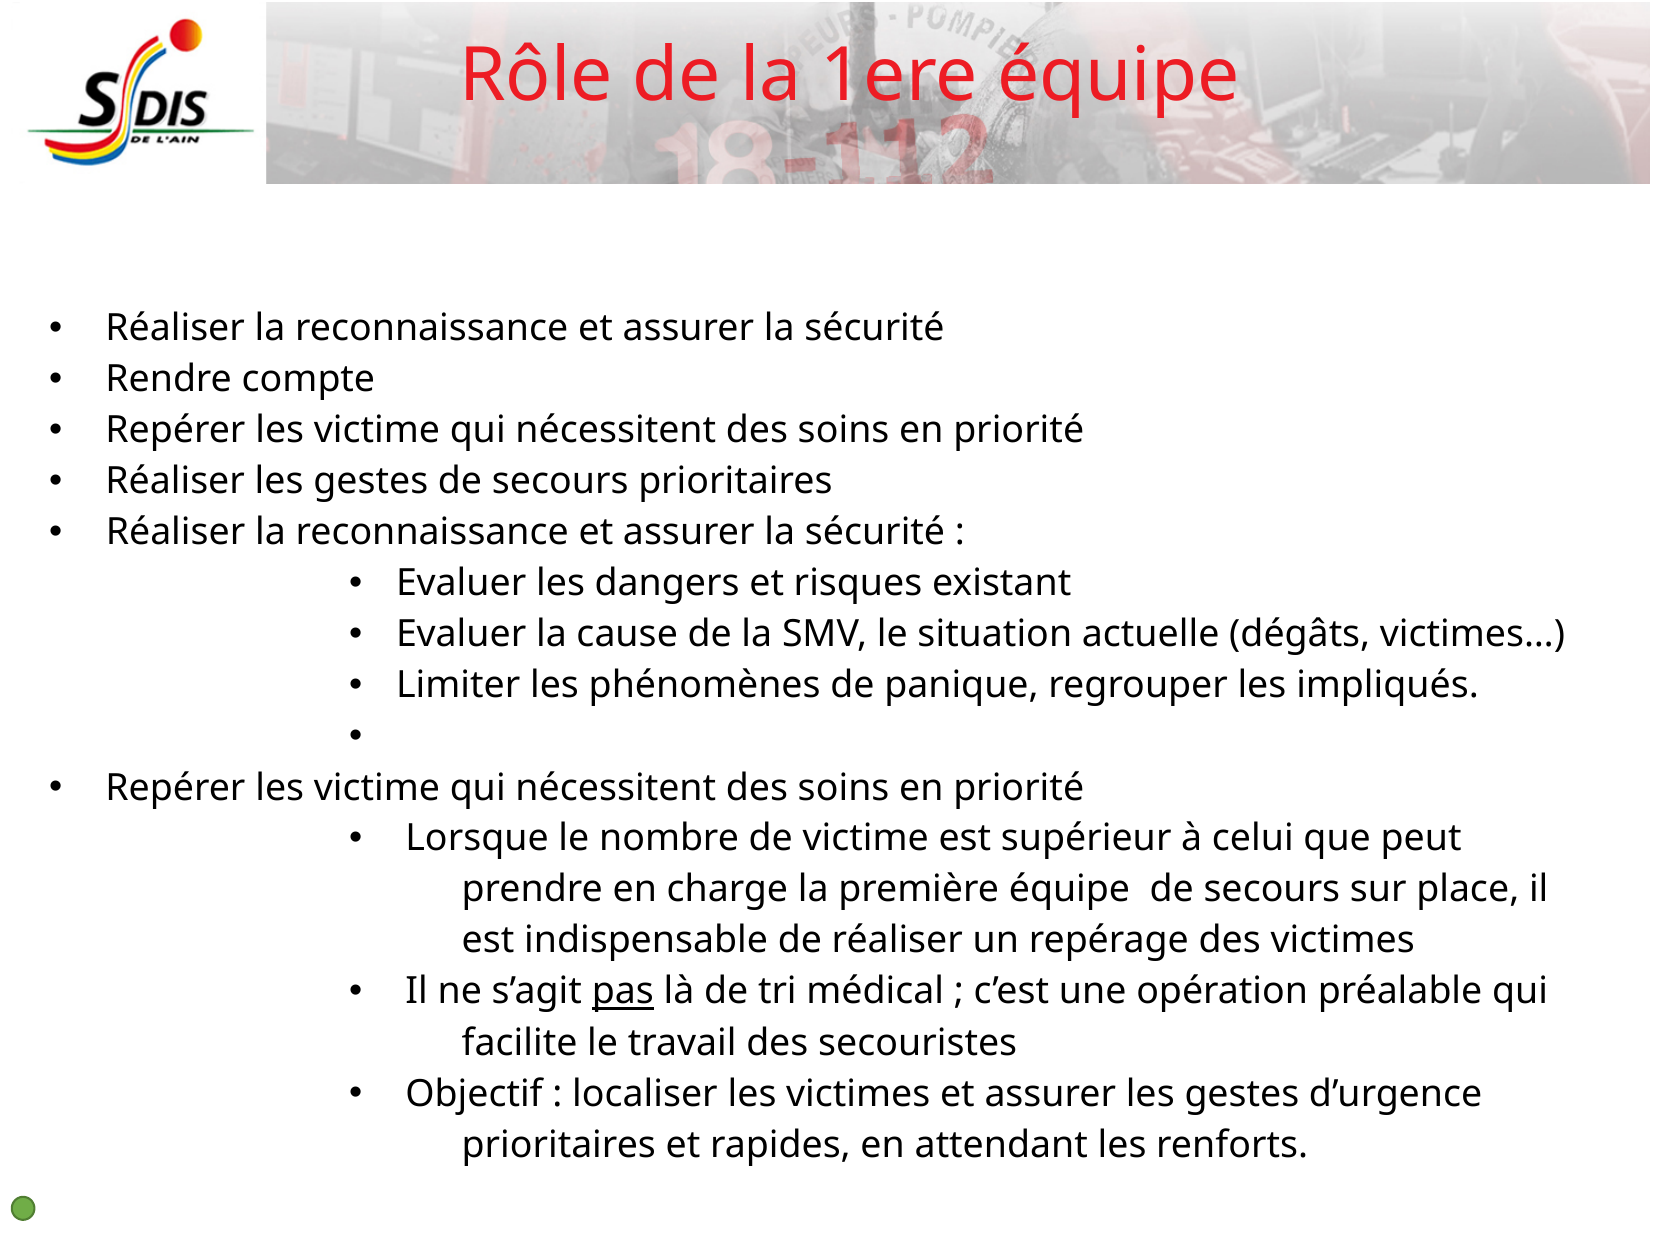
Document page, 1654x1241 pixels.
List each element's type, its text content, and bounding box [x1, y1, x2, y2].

title Rôle de la 1ere équipe [68, 25, 1632, 117]
text_box Réaliser la reconnaissance et assurer la sécurité Rendre compte Repérer les victime qui nécessitent des soins en priorité Réaliser les gestes de secours prioritaires Réaliser la reconnaissance et assurer la sécurité : Evaluer les dangers et risques existant Evaluer la cause de la SMV, le situation actuelle (dégâts, victimes…) Limiter les phénomènes de panique, regrouper les impliqués. Repérer les victime qui nécessitent des soins en priorité Lorsque le nombre de victime est supérieur à celui que peut prendre en charge la première équipe de secours sur place, il est indispensable de réaliser un repérage des victimes Il ne s’agit pas là de tri médical ; c’est une opération préalable qui facilite le travail des secouristes Objectif : localiser les victimes et assurer les gestes d’urgence prioritaires et rapides, en attendant les renforts. [34, 293, 1600, 1132]
picture [11, 2, 1650, 184]
text_box [11, 1196, 35, 1220]
